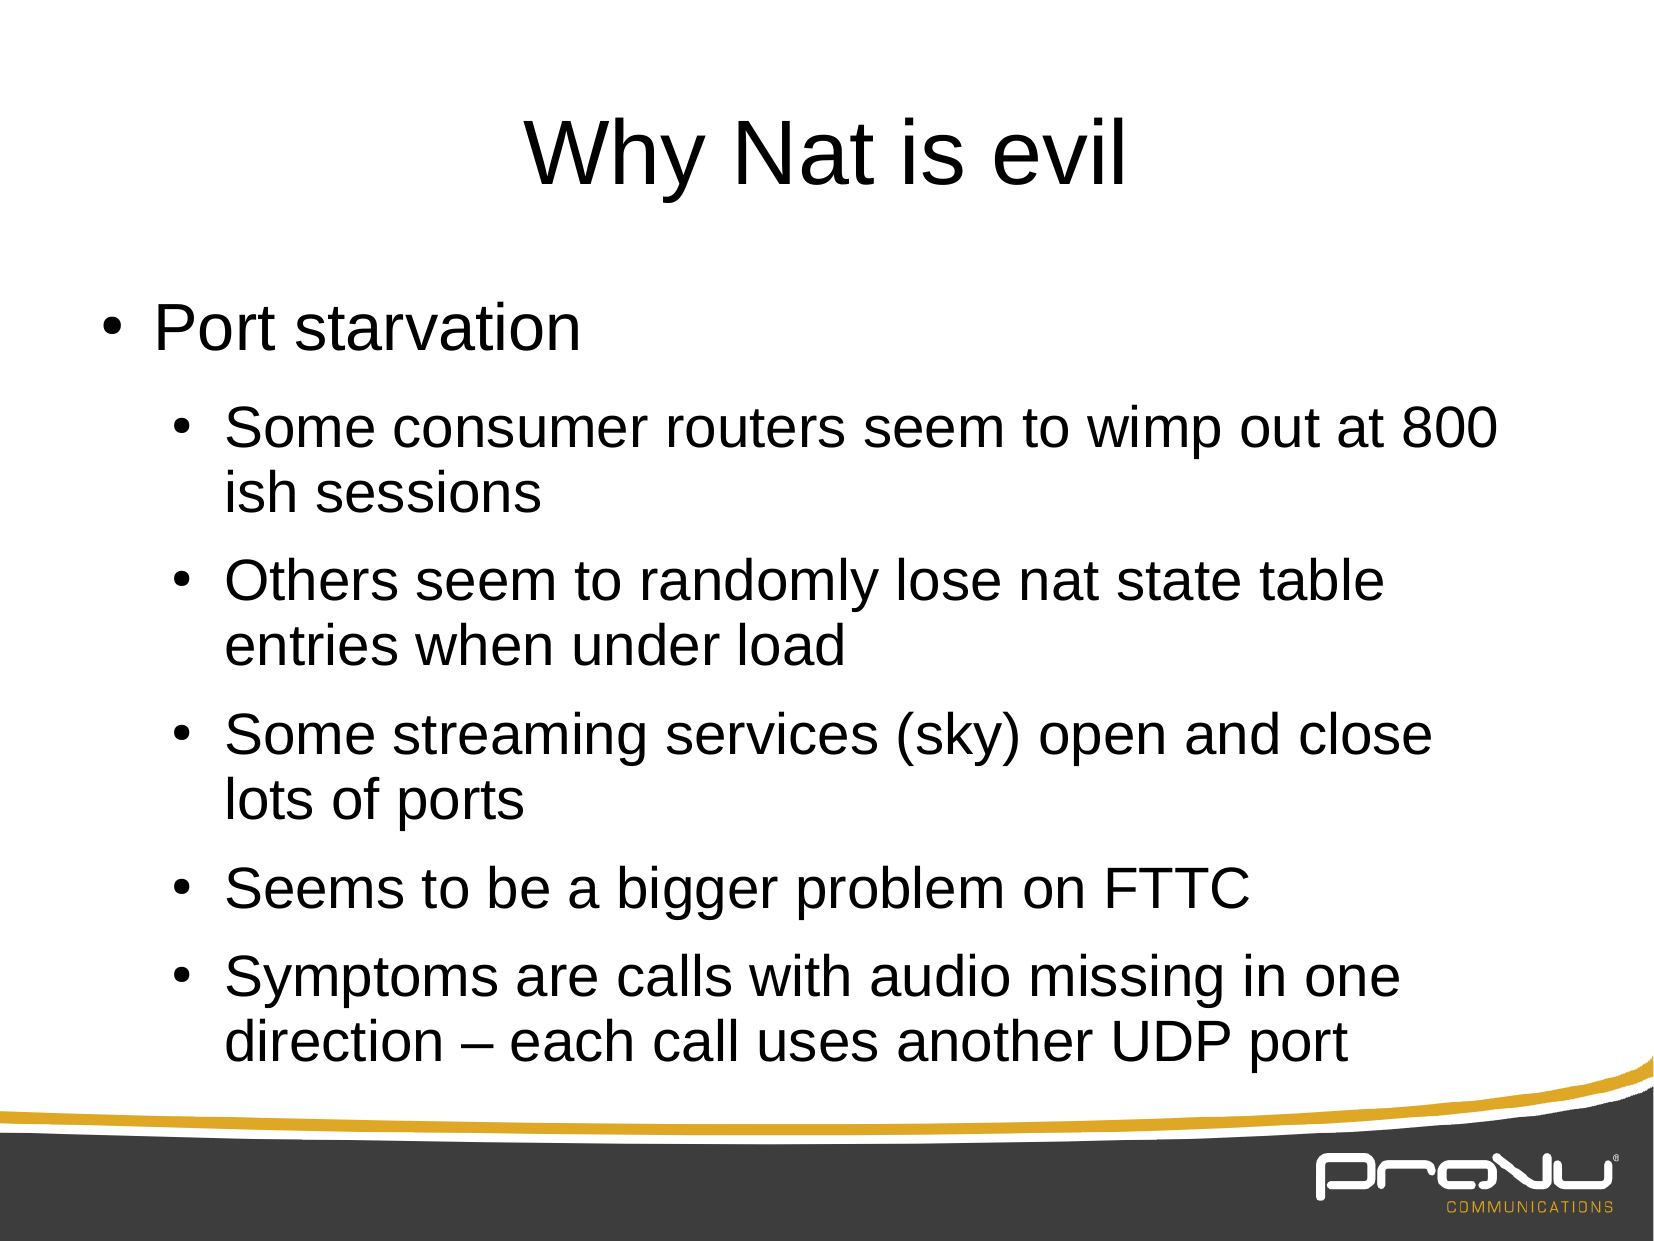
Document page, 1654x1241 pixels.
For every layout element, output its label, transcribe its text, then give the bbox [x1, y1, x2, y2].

list Port starvation Some consumer routers seem to wimp out at 800 ish sessions Others seem to randomly lose nat state table entries when under load Some streaming services (sky) open and close lots of ports Seems to be a bigger problem on FTTC Symptoms are calls with audio missing in one direction – each call uses another UDP port [82, 290, 1538, 1134]
title Why Nat is evil [82, 49, 1571, 257]
picture [0, 1039, 1654, 1241]
